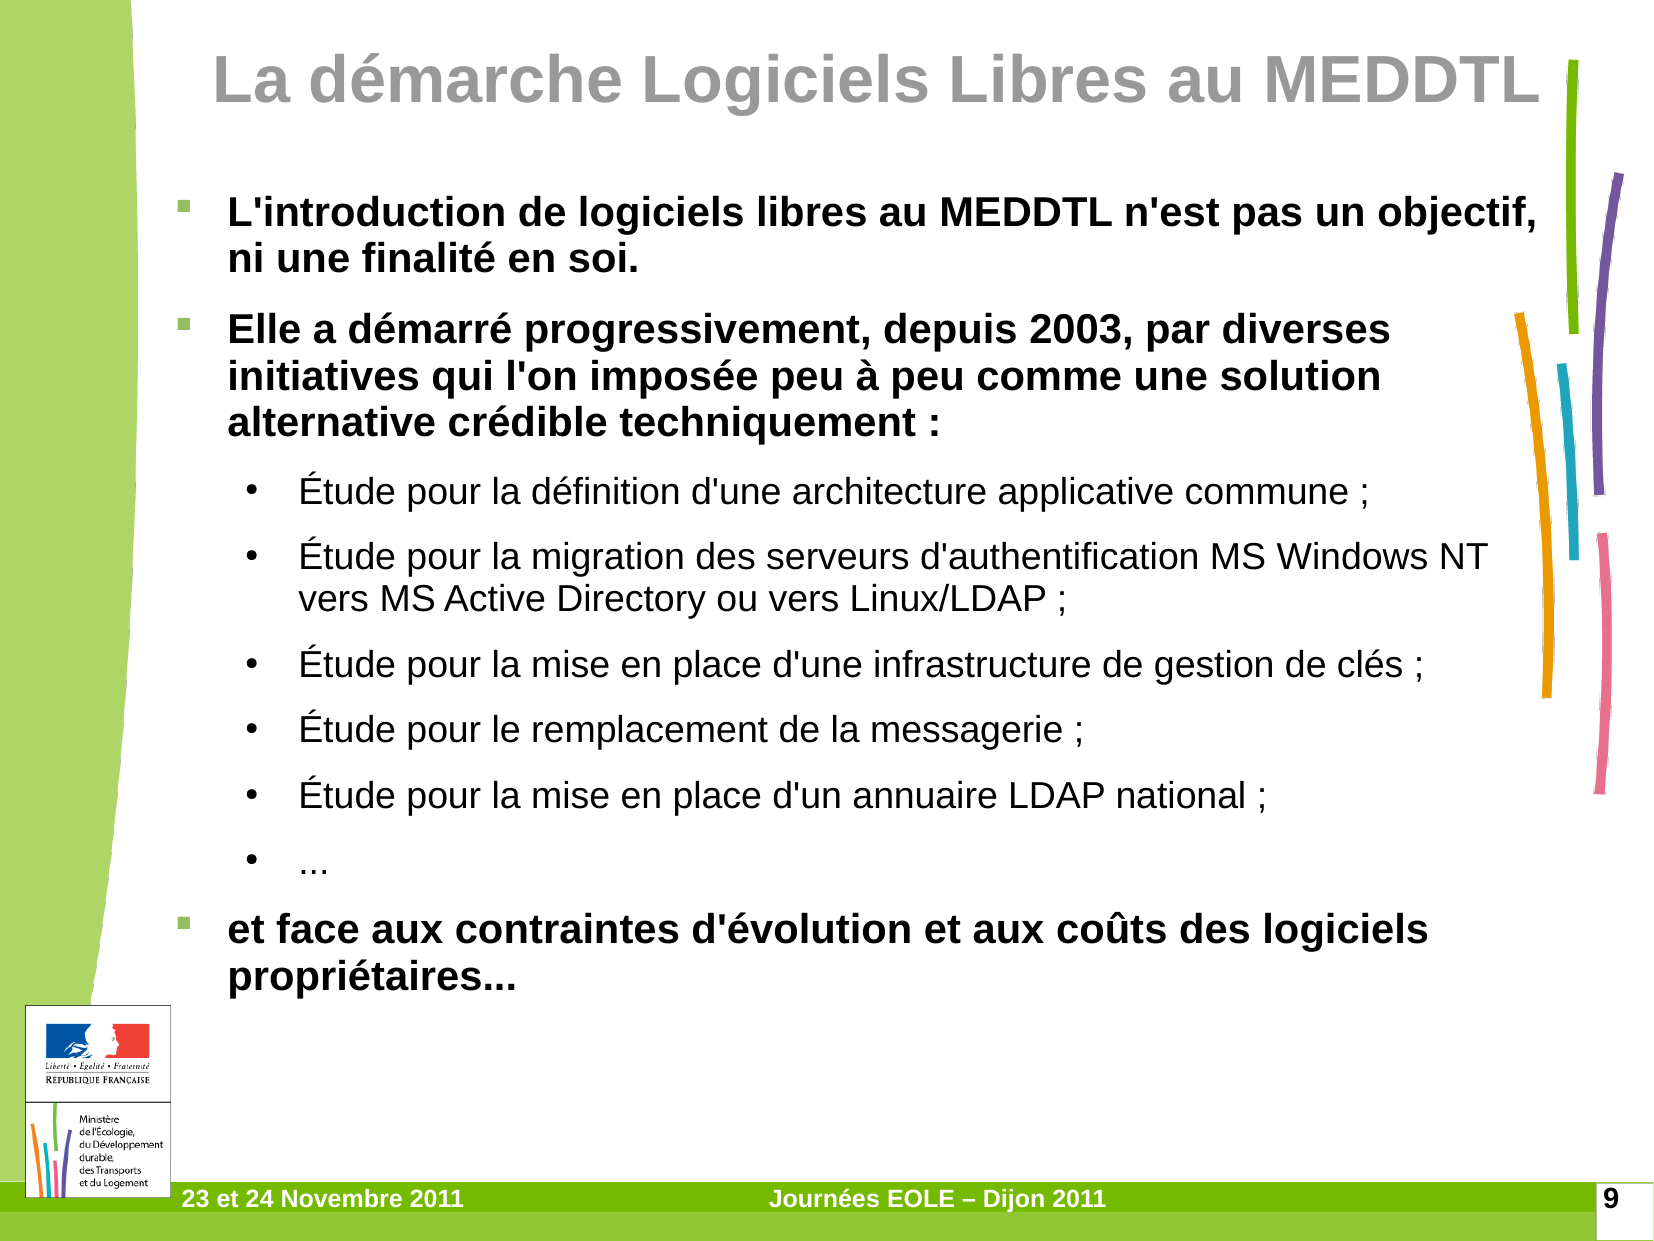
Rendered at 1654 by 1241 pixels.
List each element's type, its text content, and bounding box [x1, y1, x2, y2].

title La démarche Logiciels Libres au MEDDTL [133, 0, 1622, 159]
list L'introduction de logiciels libres au MEDDTL n'est pas un objectif, ni une finalité en soi. Elle a démarré progressivement, depuis 2003, par diverses initiatives qui l'on imposée peu à peu comme une solution alternative crédible techniquement : Étude pour la définition d'une architecture applicative commune ; Étude pour la migration des serveurs d'authentification MS Windows NT vers MS Active Directory ou vers Linux/LDAP ; Étude pour la mise en place d'une infrastructure de gestion de clés ; Étude pour le remplacement de la messagerie ; Étude pour la mise en place d'un annuaire LDAP national ; ... et face aux contraintes d'évolution et aux coûts des logiciels propriétaires... [156, 188, 1547, 1175]
picture [0, 0, 1654, 1241]
